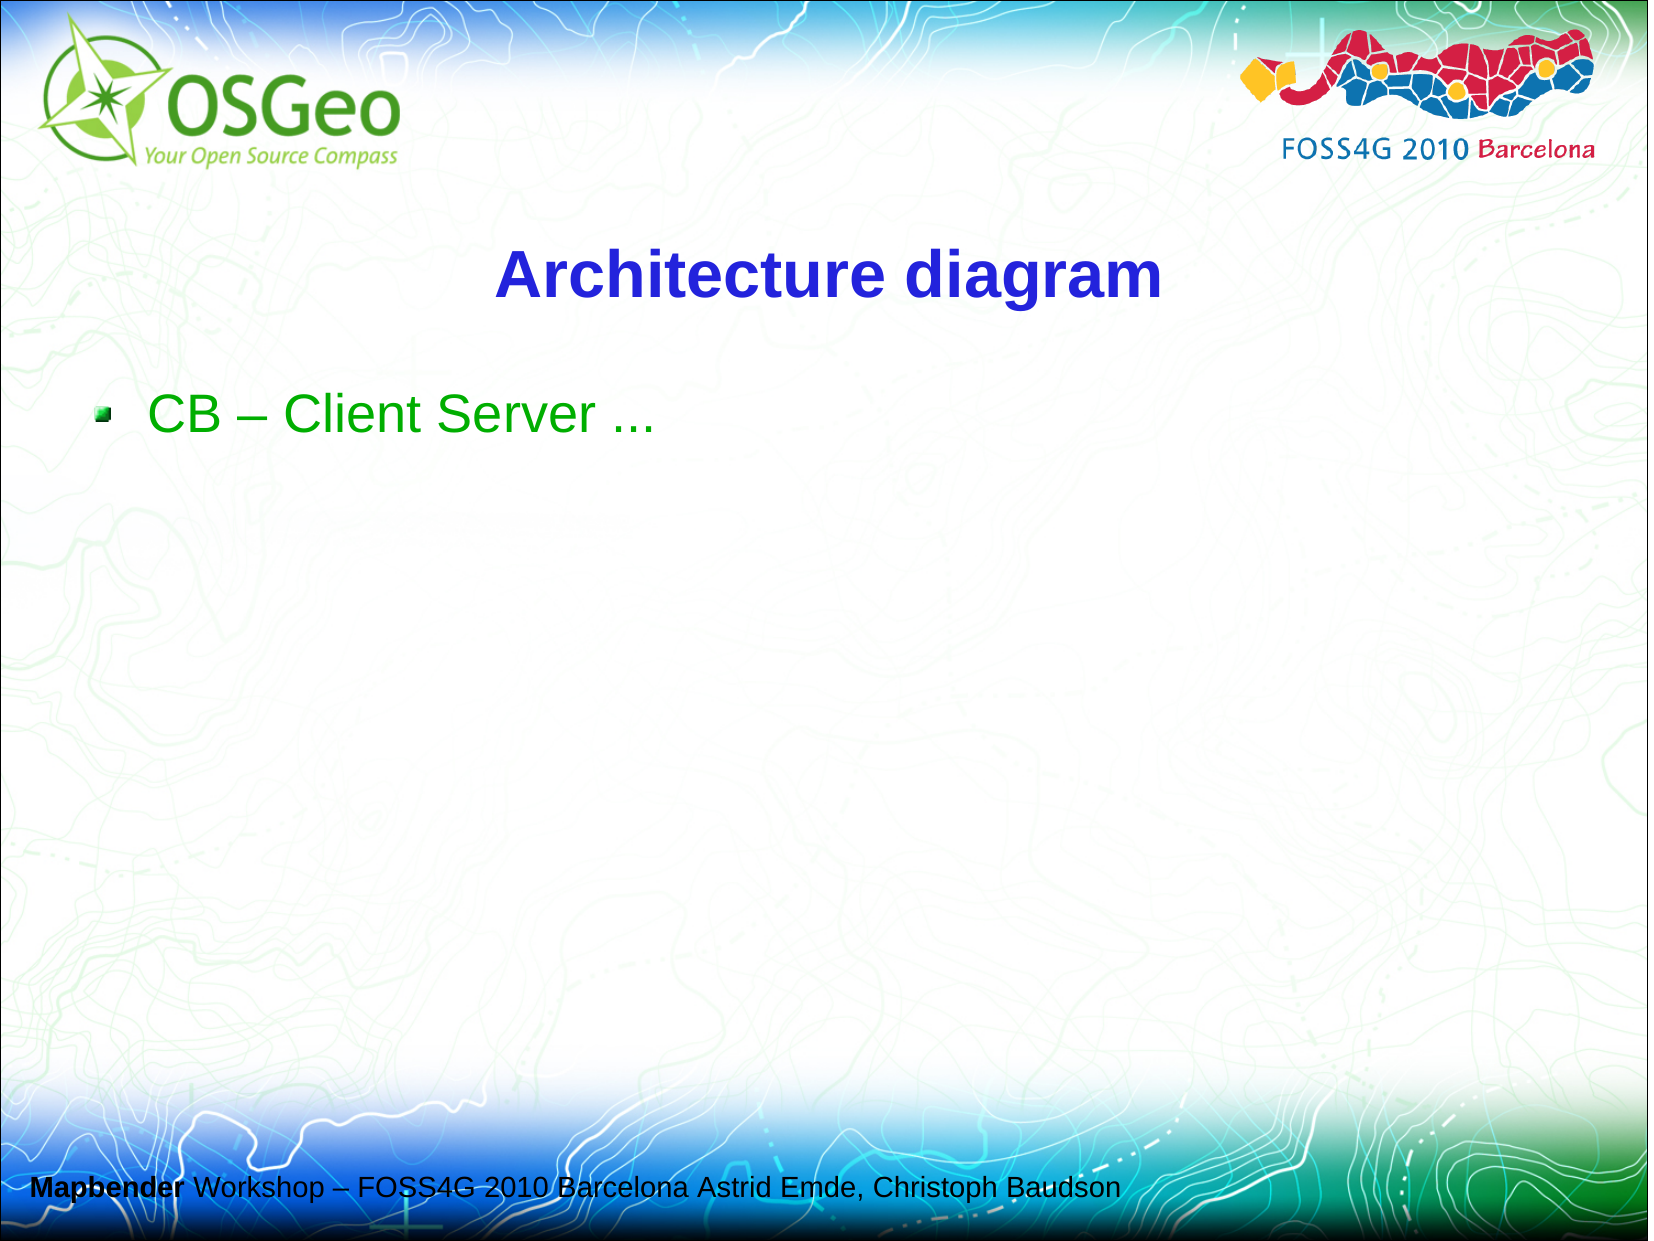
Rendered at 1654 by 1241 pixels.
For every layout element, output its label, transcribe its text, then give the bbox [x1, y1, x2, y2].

list CB – Client Server ... [76, 383, 1565, 1188]
picture [1, 1, 1647, 1240]
title Architecture diagram [82, 208, 1571, 342]
